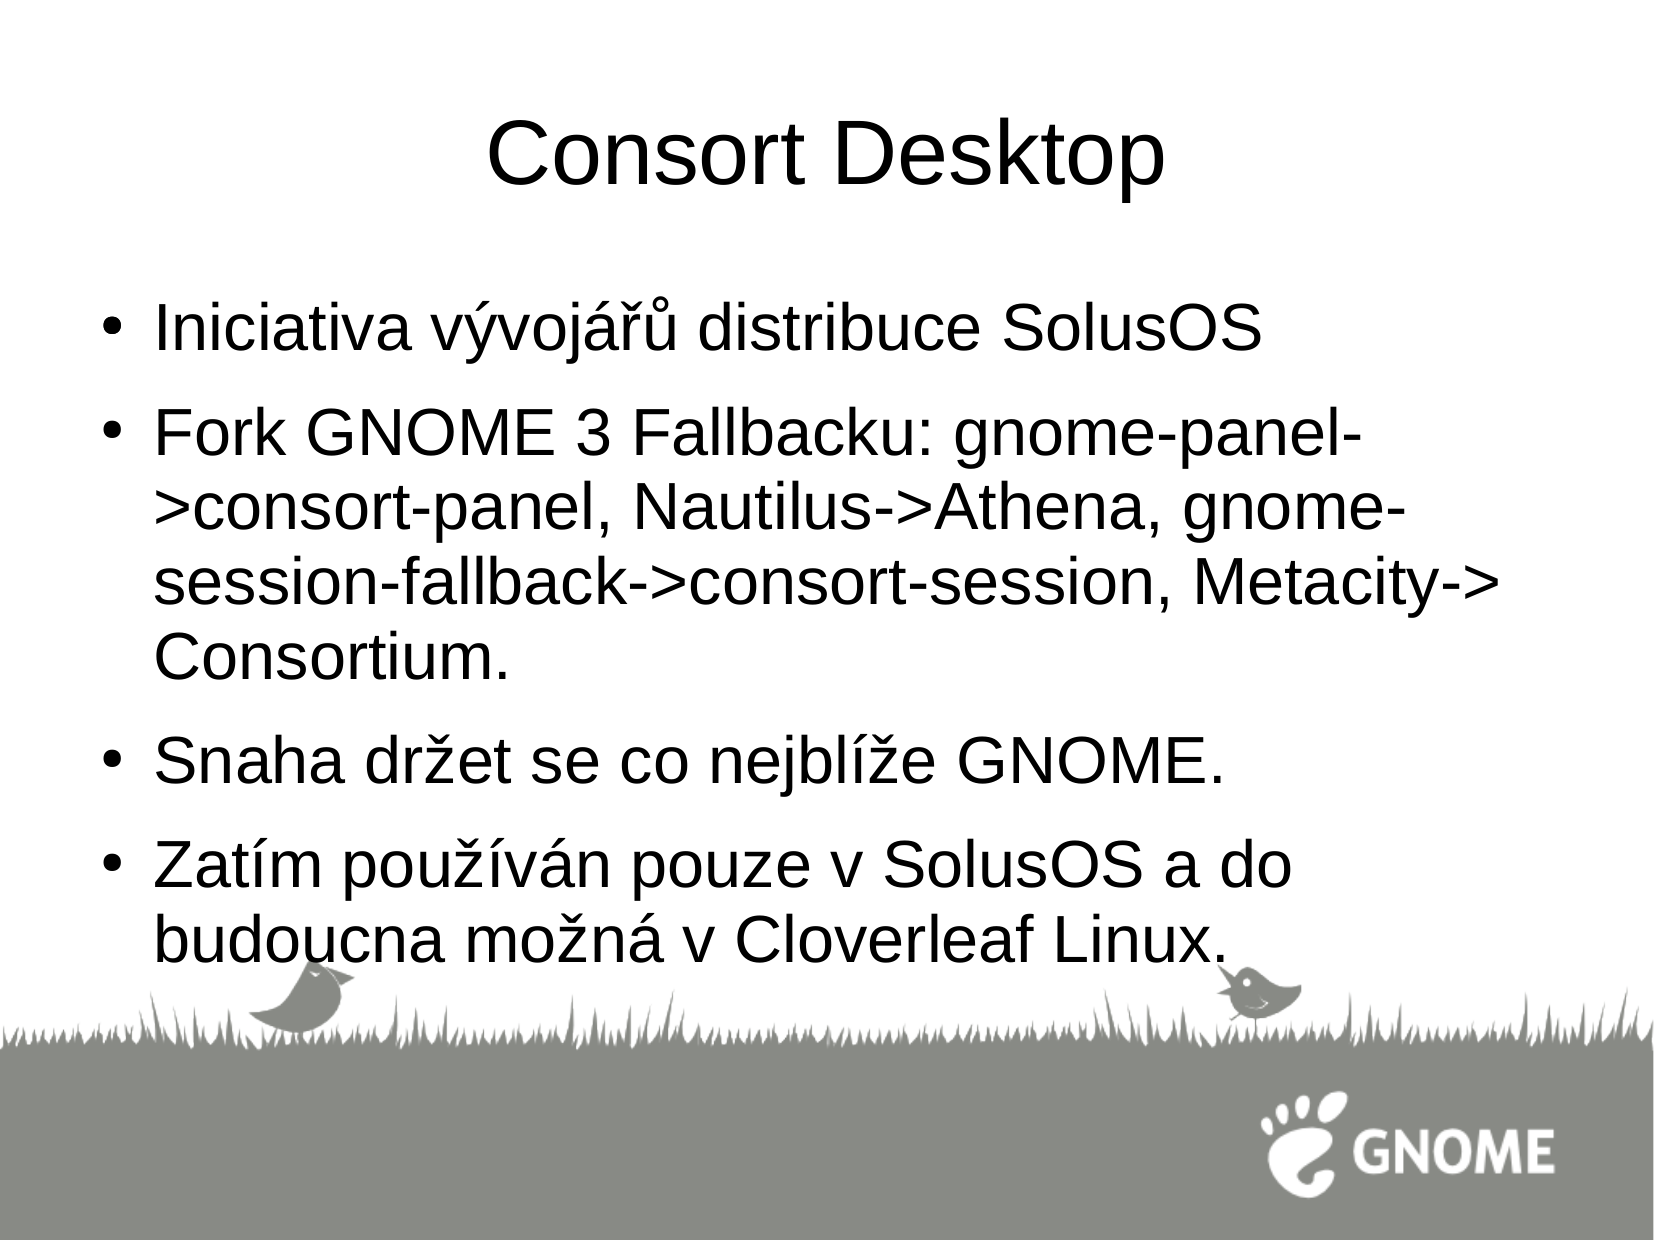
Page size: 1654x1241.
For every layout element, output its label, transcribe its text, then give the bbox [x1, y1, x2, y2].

picture [0, 0, 1654, 1241]
list Iniciativa vývojářů distribuce SolusOS Fork GNOME 3 Fallbacku: gnome-panel->consort-panel, Nautilus->Athena, gnome-session-fallback->consort-session, Metacity-> Consortium. Snaha držet se co nejblíže GNOME. Zatím používán pouze v SolusOS a do budoucna možná v Cloverleaf Linux. [82, 290, 1538, 1010]
